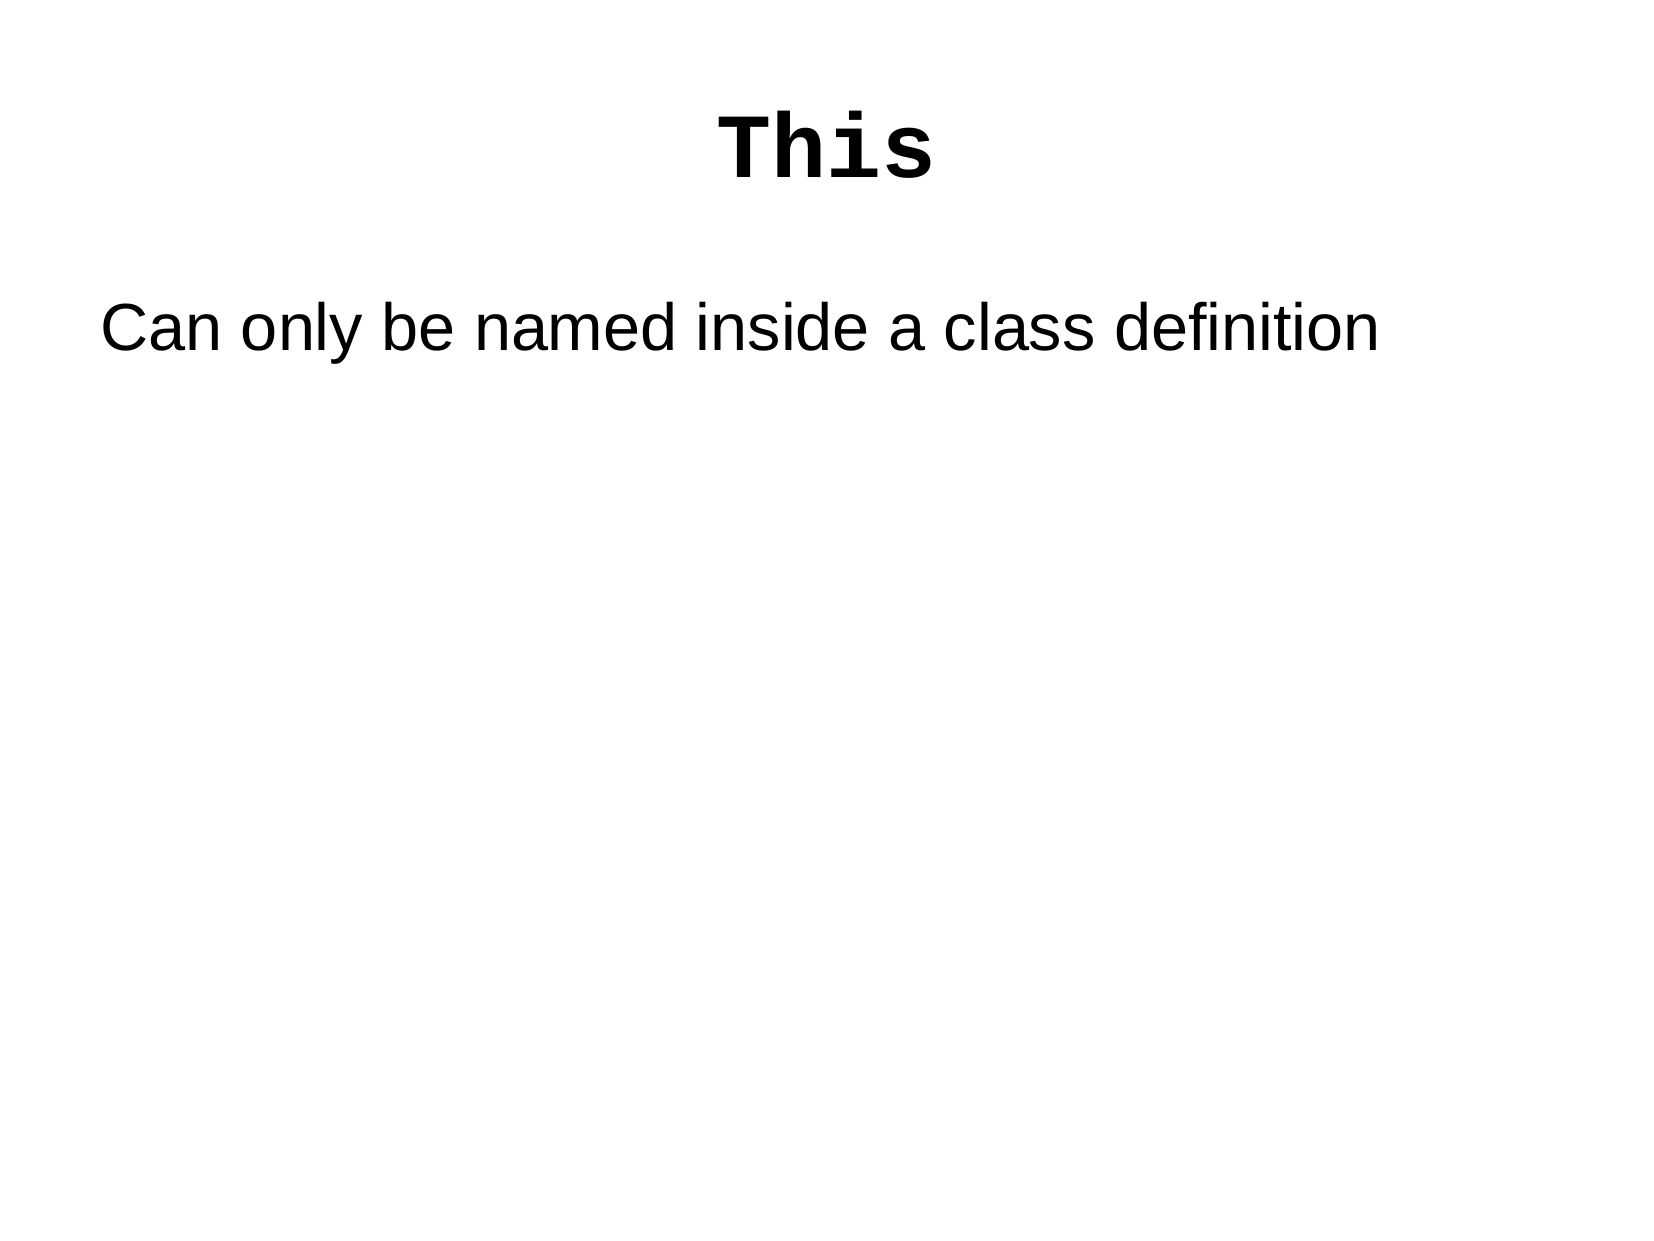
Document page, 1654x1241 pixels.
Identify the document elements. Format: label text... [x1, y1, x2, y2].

list Can only be named inside a class definition [82, 290, 1571, 1094]
title This [82, 56, 1571, 250]
